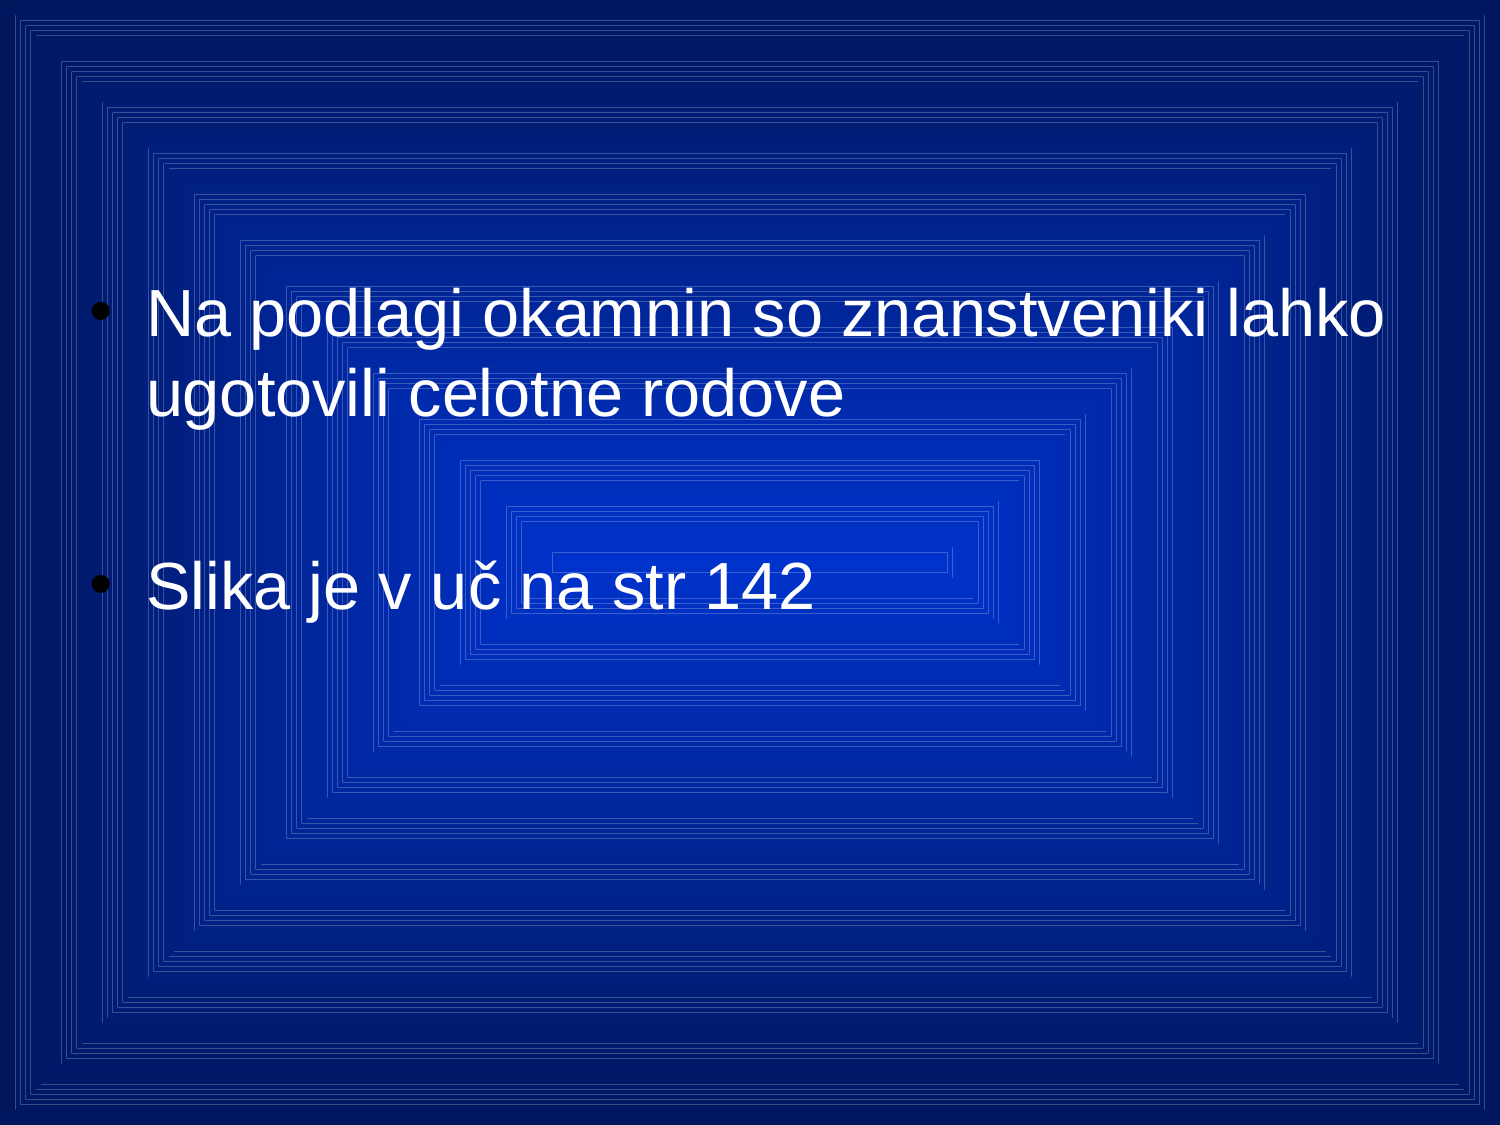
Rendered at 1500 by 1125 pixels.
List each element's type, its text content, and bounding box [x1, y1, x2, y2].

list Na podlagi okamnin so znanstveniki lahko ugotovili celotne rodove Slika je v uč na str 142 [75, 262, 1425, 1005]
